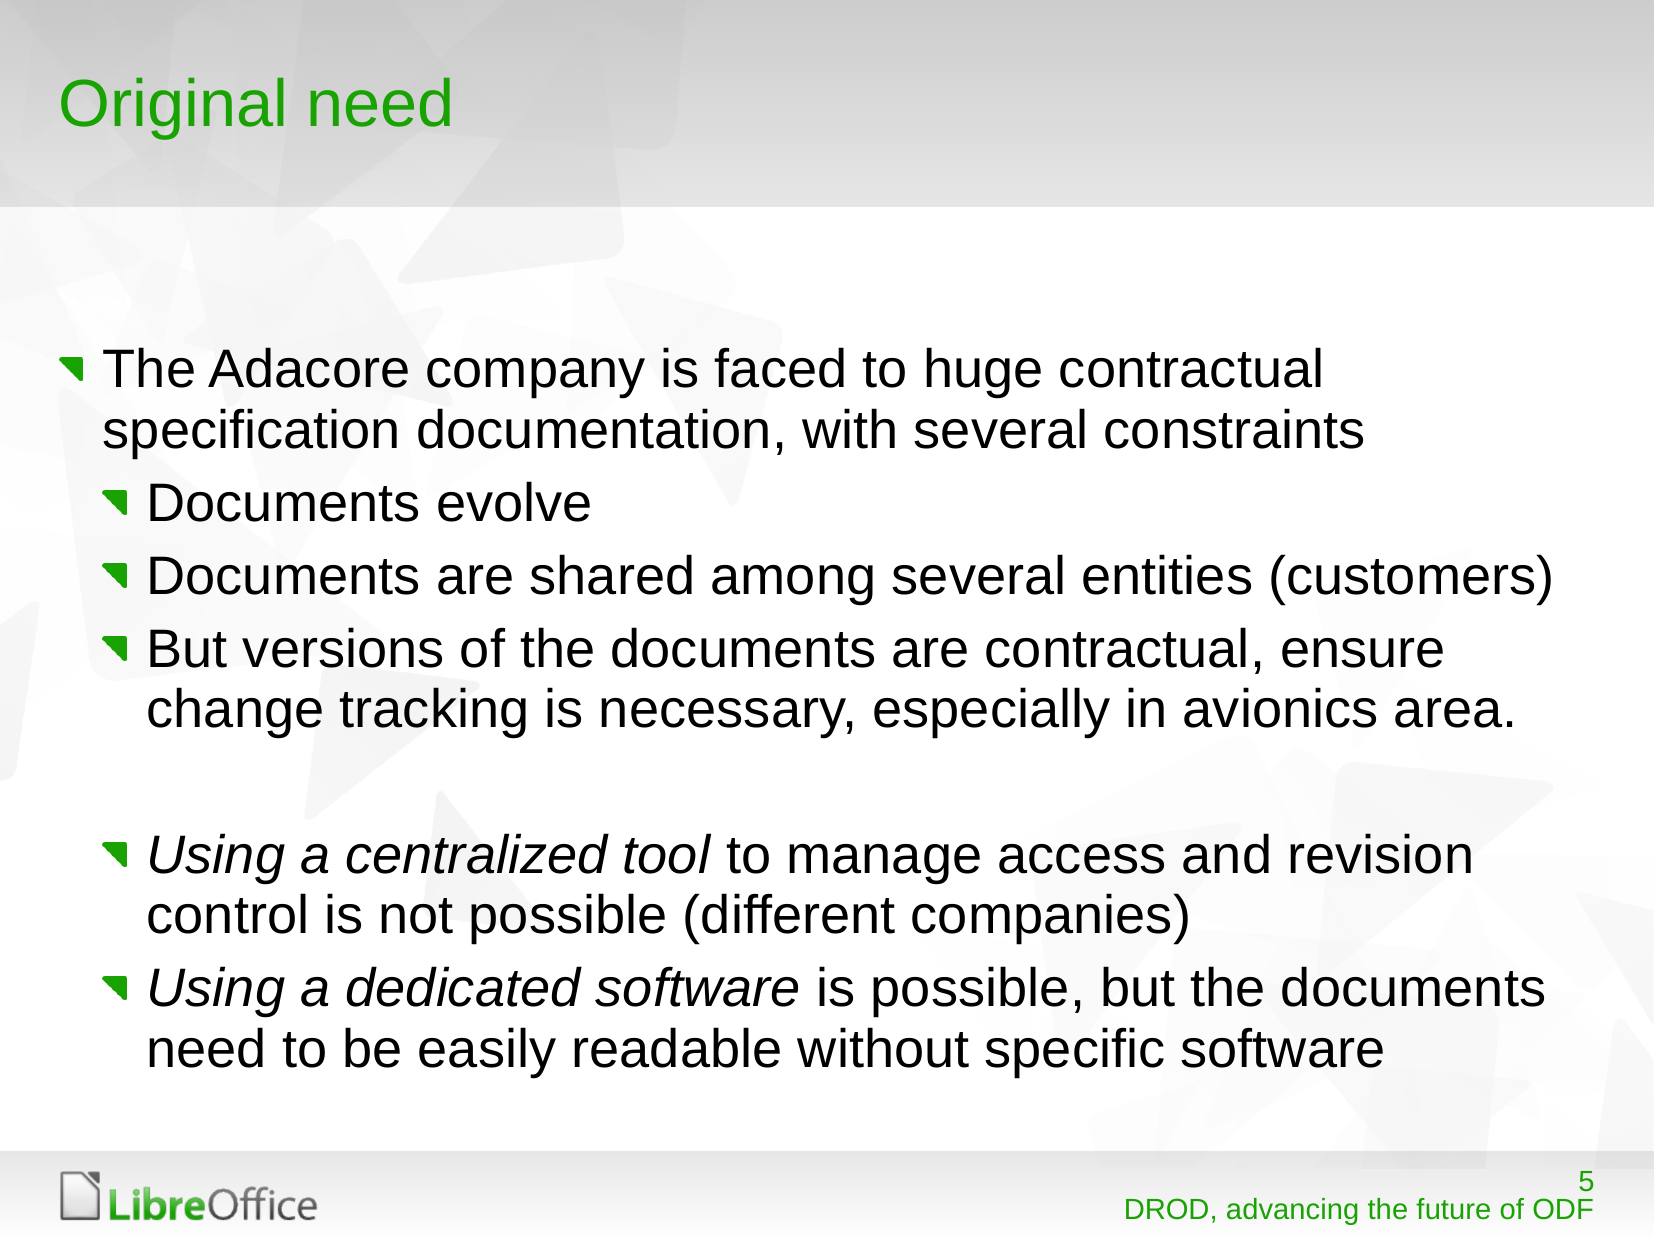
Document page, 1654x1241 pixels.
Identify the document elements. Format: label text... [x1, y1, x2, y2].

title Original need [59, 29, 1595, 178]
picture [0, 0, 783, 931]
list The Adacore company is faced to huge contractual specification documentation, with several constraints Documents evolve Documents are shared among several entities (customers) But versions of the documents are contractual, ensure change tracking is necessary, especially in avionics area. Using a centralized tool to manage access and revision control is not possible (different companies) Using a dedicated software is possible, but the documents need to be easily readable without specific software [59, 265, 1595, 1152]
picture [915, 548, 1654, 1169]
picture [41, 1152, 337, 1240]
